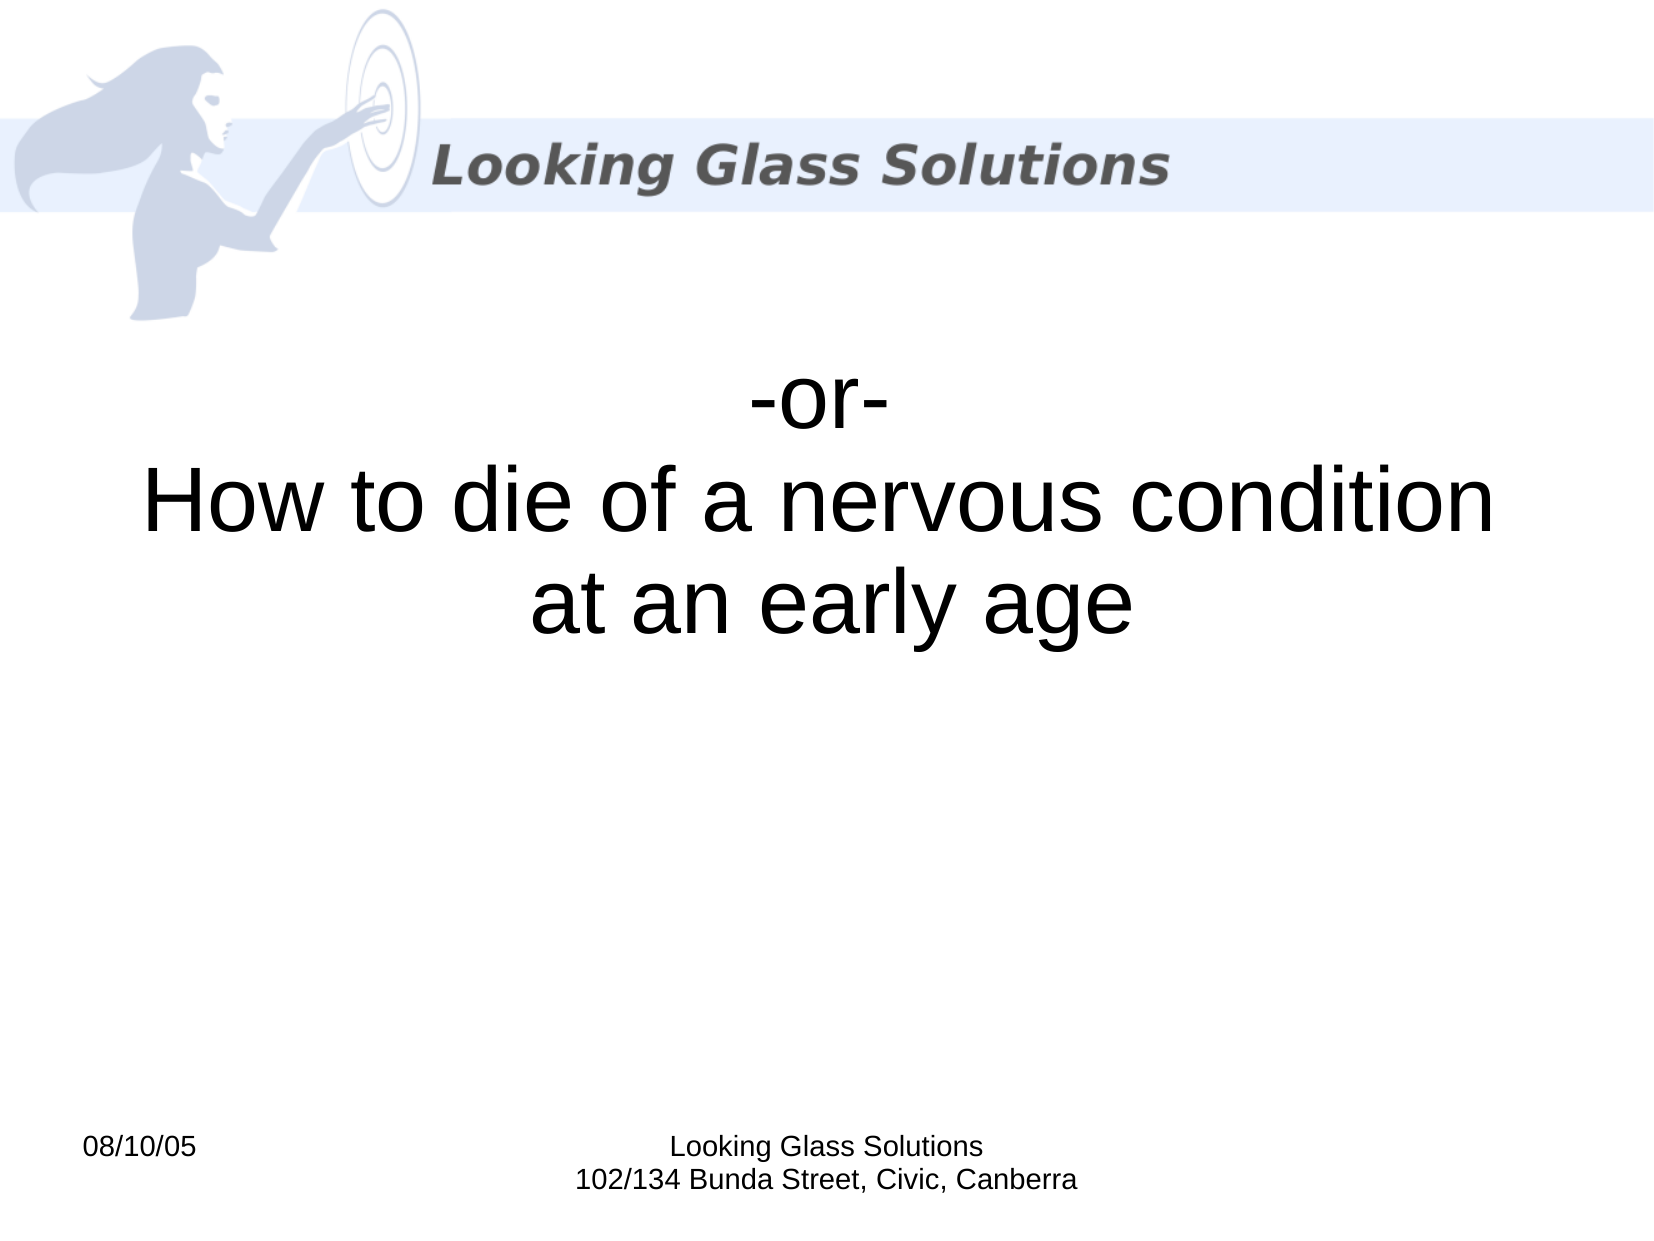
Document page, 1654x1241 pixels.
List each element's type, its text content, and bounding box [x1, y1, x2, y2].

title -or- How to die of a nervous condition at an early age [88, 345, 1577, 654]
picture [0, 0, 1654, 325]
